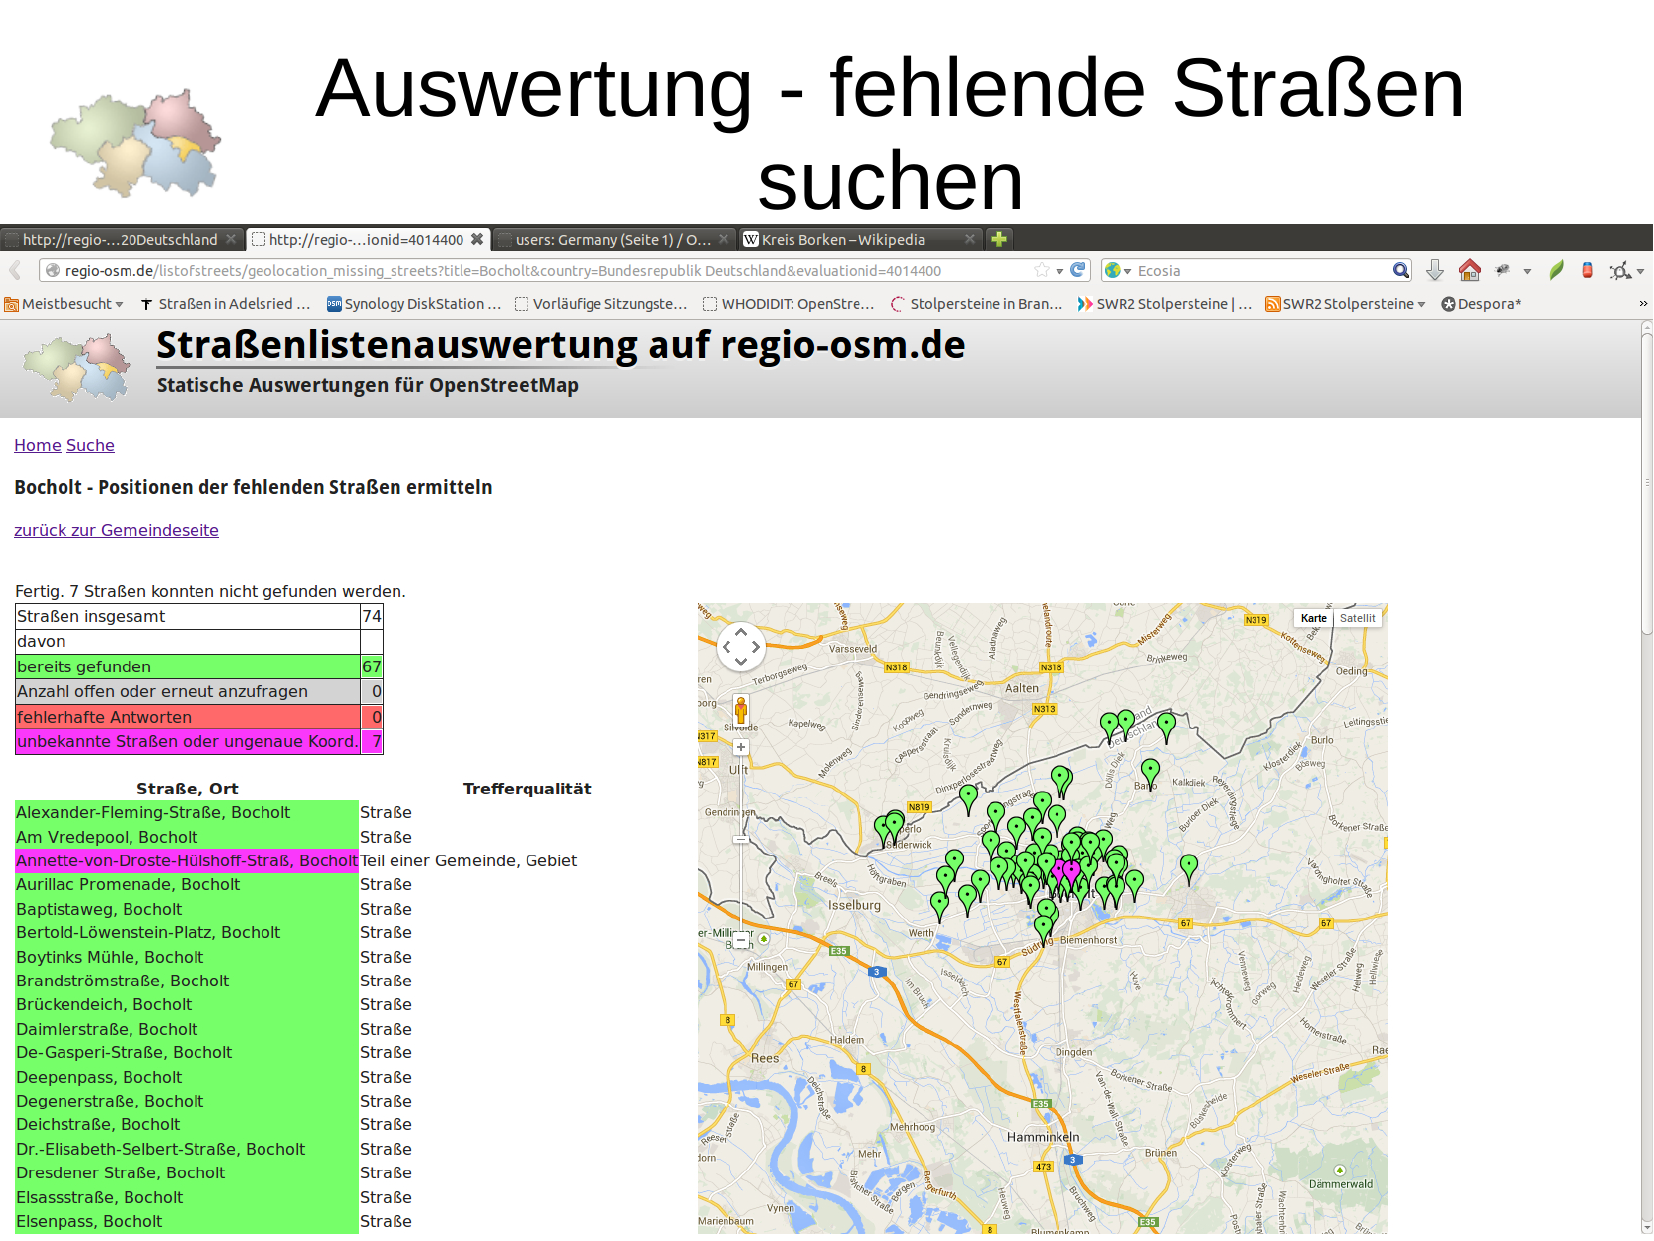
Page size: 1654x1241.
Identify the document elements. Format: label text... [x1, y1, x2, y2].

picture [0, 68, 1653, 1235]
title Auswertung - fehlende Straßen suchen Stand 13.03.2014 [212, 41, 1571, 224]
